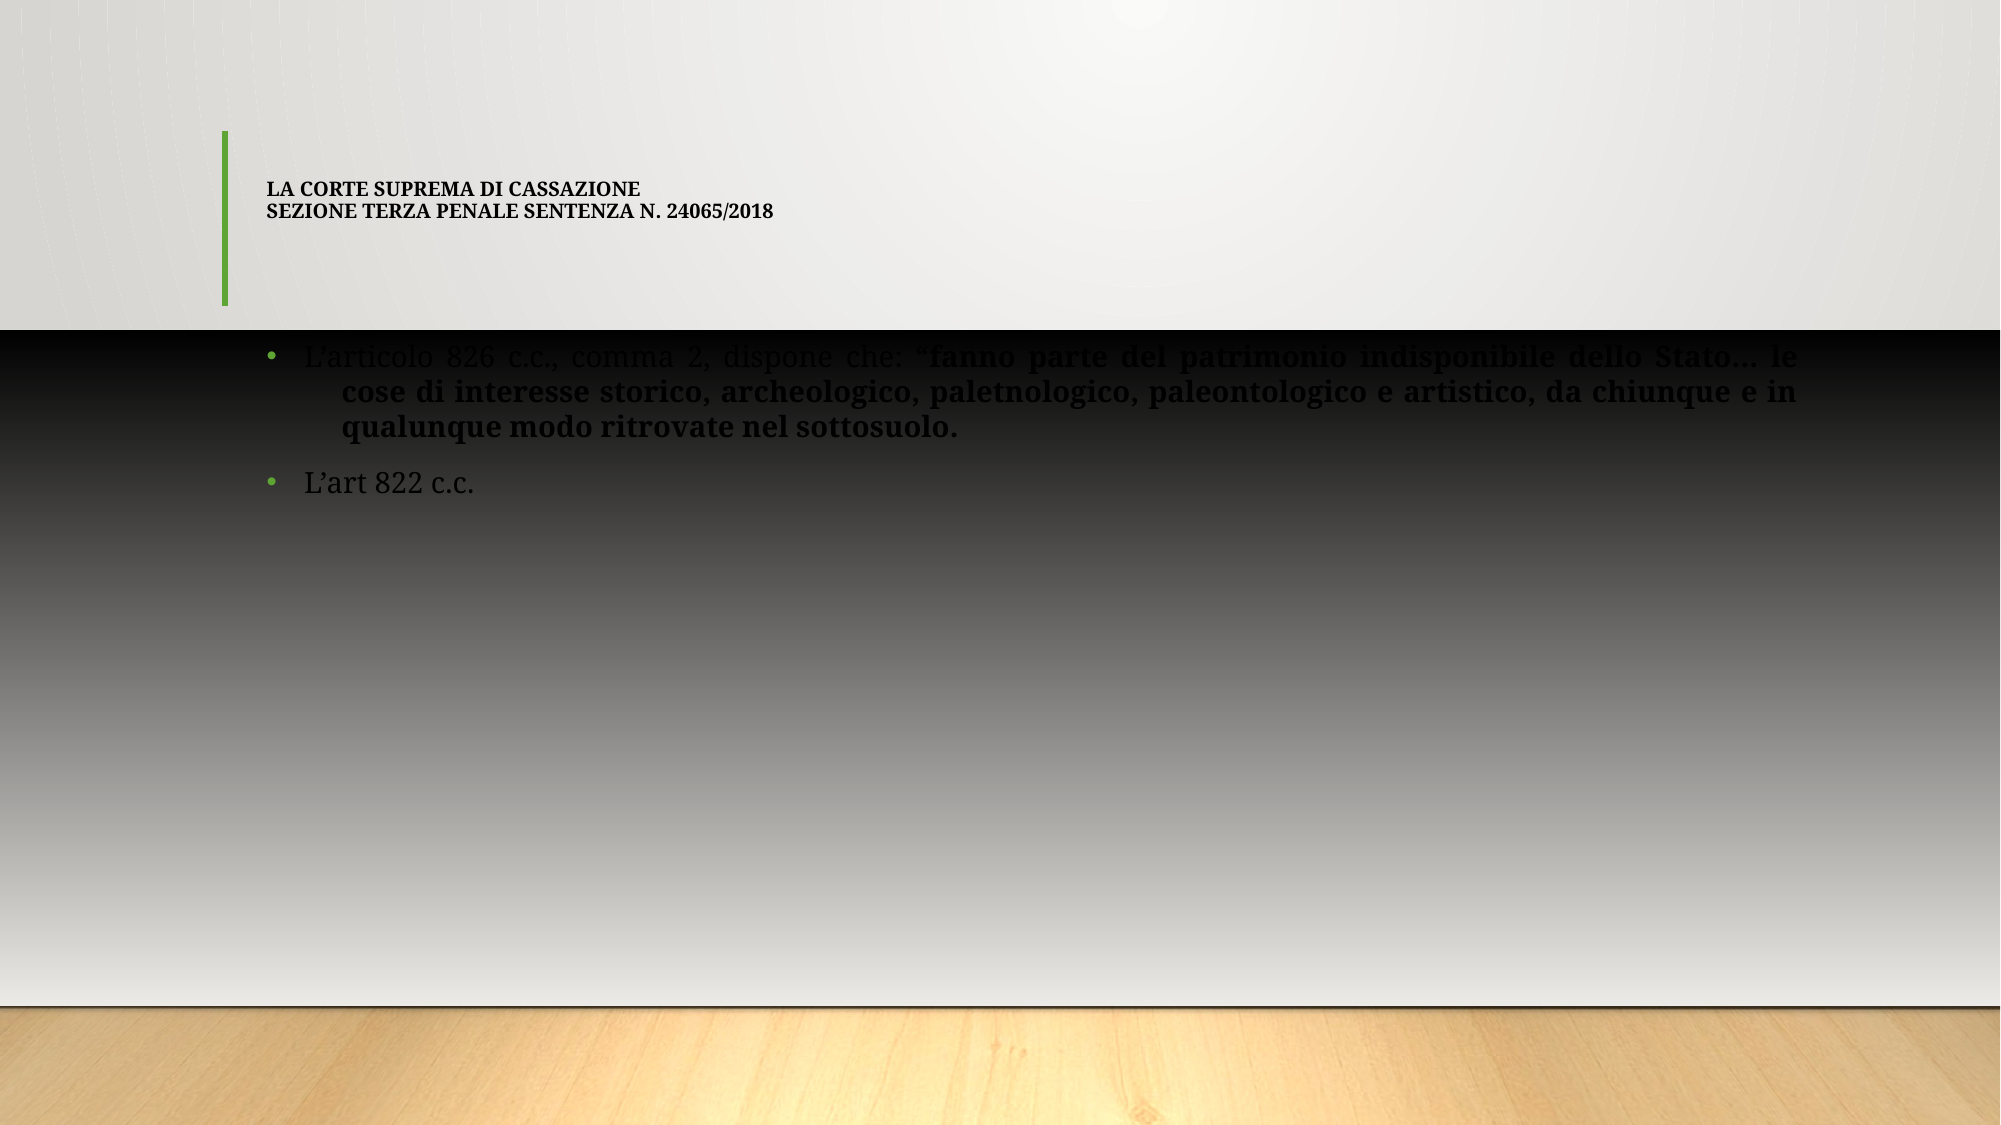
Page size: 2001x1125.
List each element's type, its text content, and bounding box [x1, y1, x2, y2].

list L’articolo 826 c.c., comma 2, dispone che: “fanno parte del patrimonio indisponibile dello Stato… le cose di interesse storico, archeologico, paletnologico, paleontologico e artistico, da chiunque e in qualunque modo ritrovate nel sottosuolo. L’art 822 c.c. [251, 330, 1814, 897]
title LA CORTE SUPREMA DI CASSAZIONE SEZIONE TERZA PENALE SENTENZA N. 24065/2018 [251, 0, 1814, 305]
